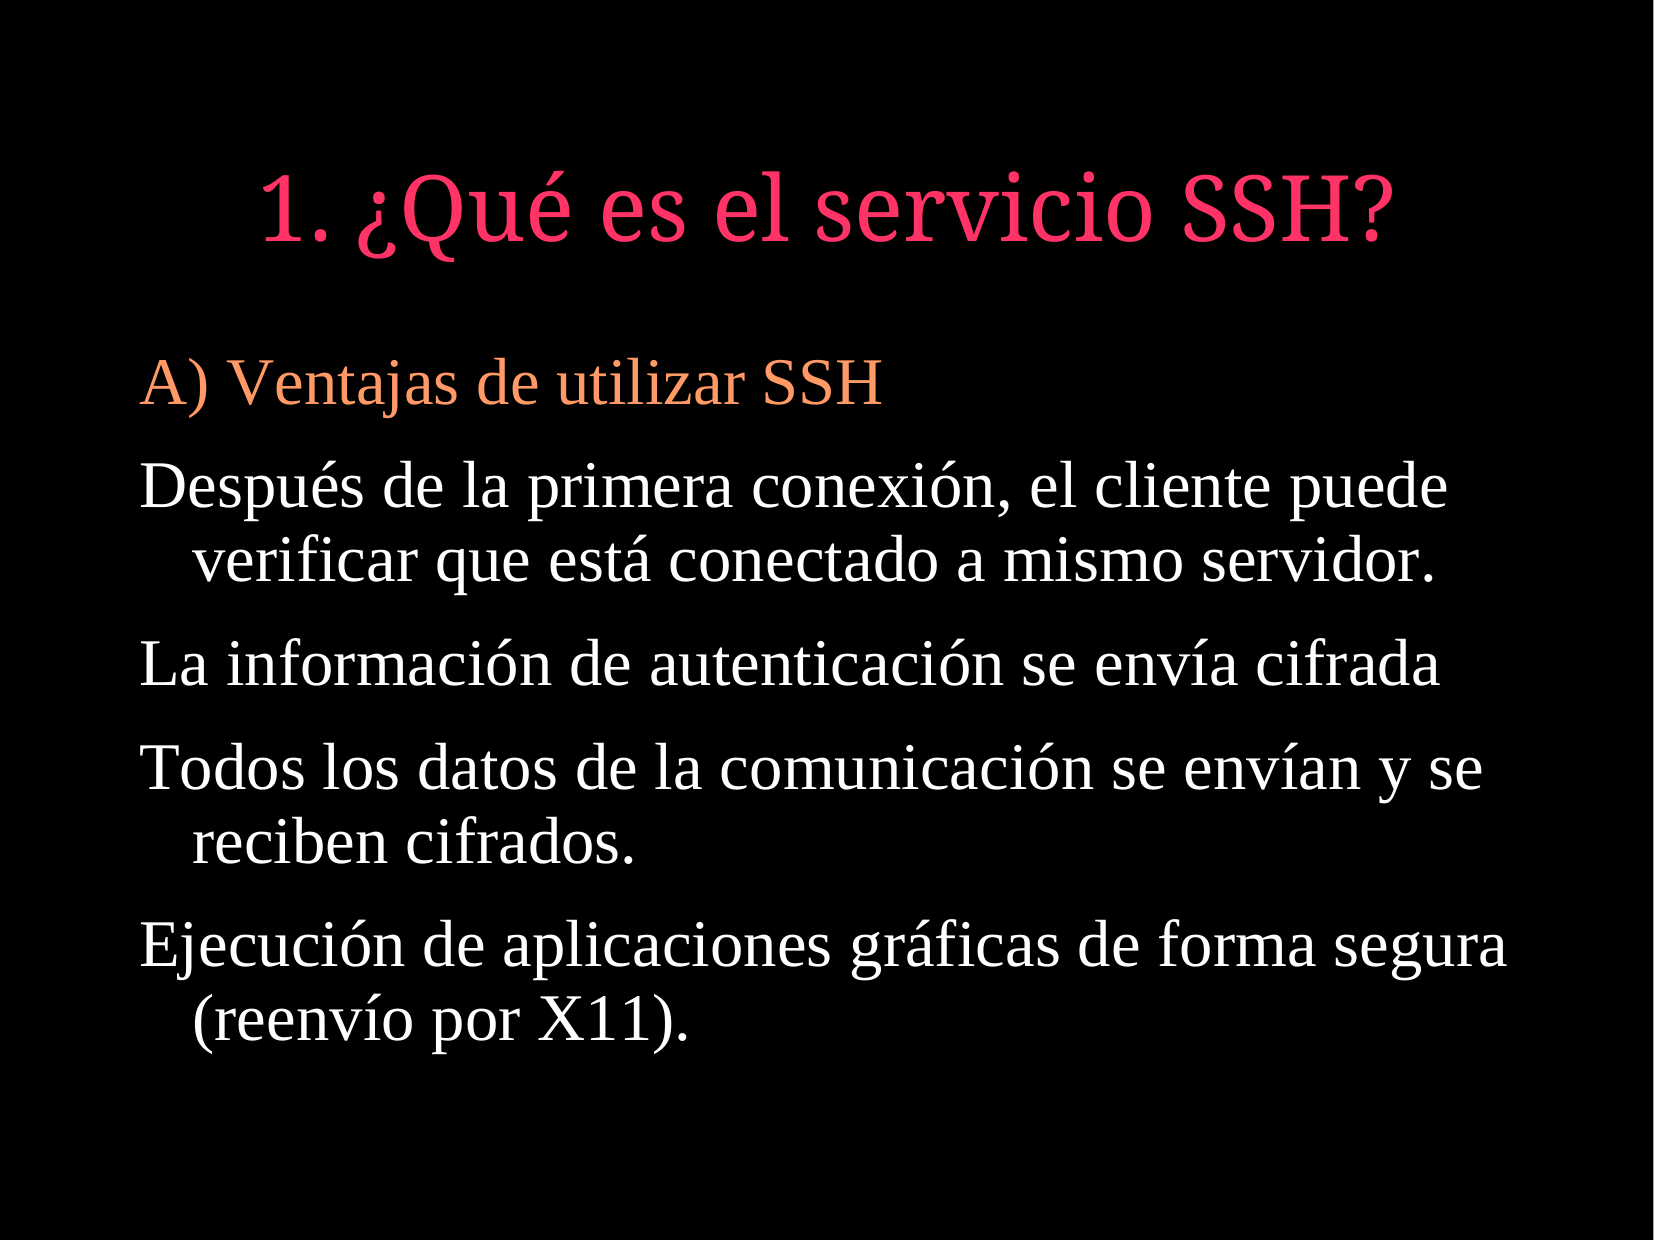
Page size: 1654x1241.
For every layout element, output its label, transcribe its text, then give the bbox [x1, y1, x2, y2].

list A) Ventajas de utilizar SSH Después de la primera conexión, el cliente puede verificar que está conectado a mismo servidor. La información de autenticación se envía cifrada Todos los datos de la comunicación se envían y se reciben cifrados. Ejecución de aplicaciones gráficas de forma segura (reenvío por X11). [121, 344, 1534, 1127]
title 1. ¿Qué es el servicio SSH? [121, 102, 1534, 311]
